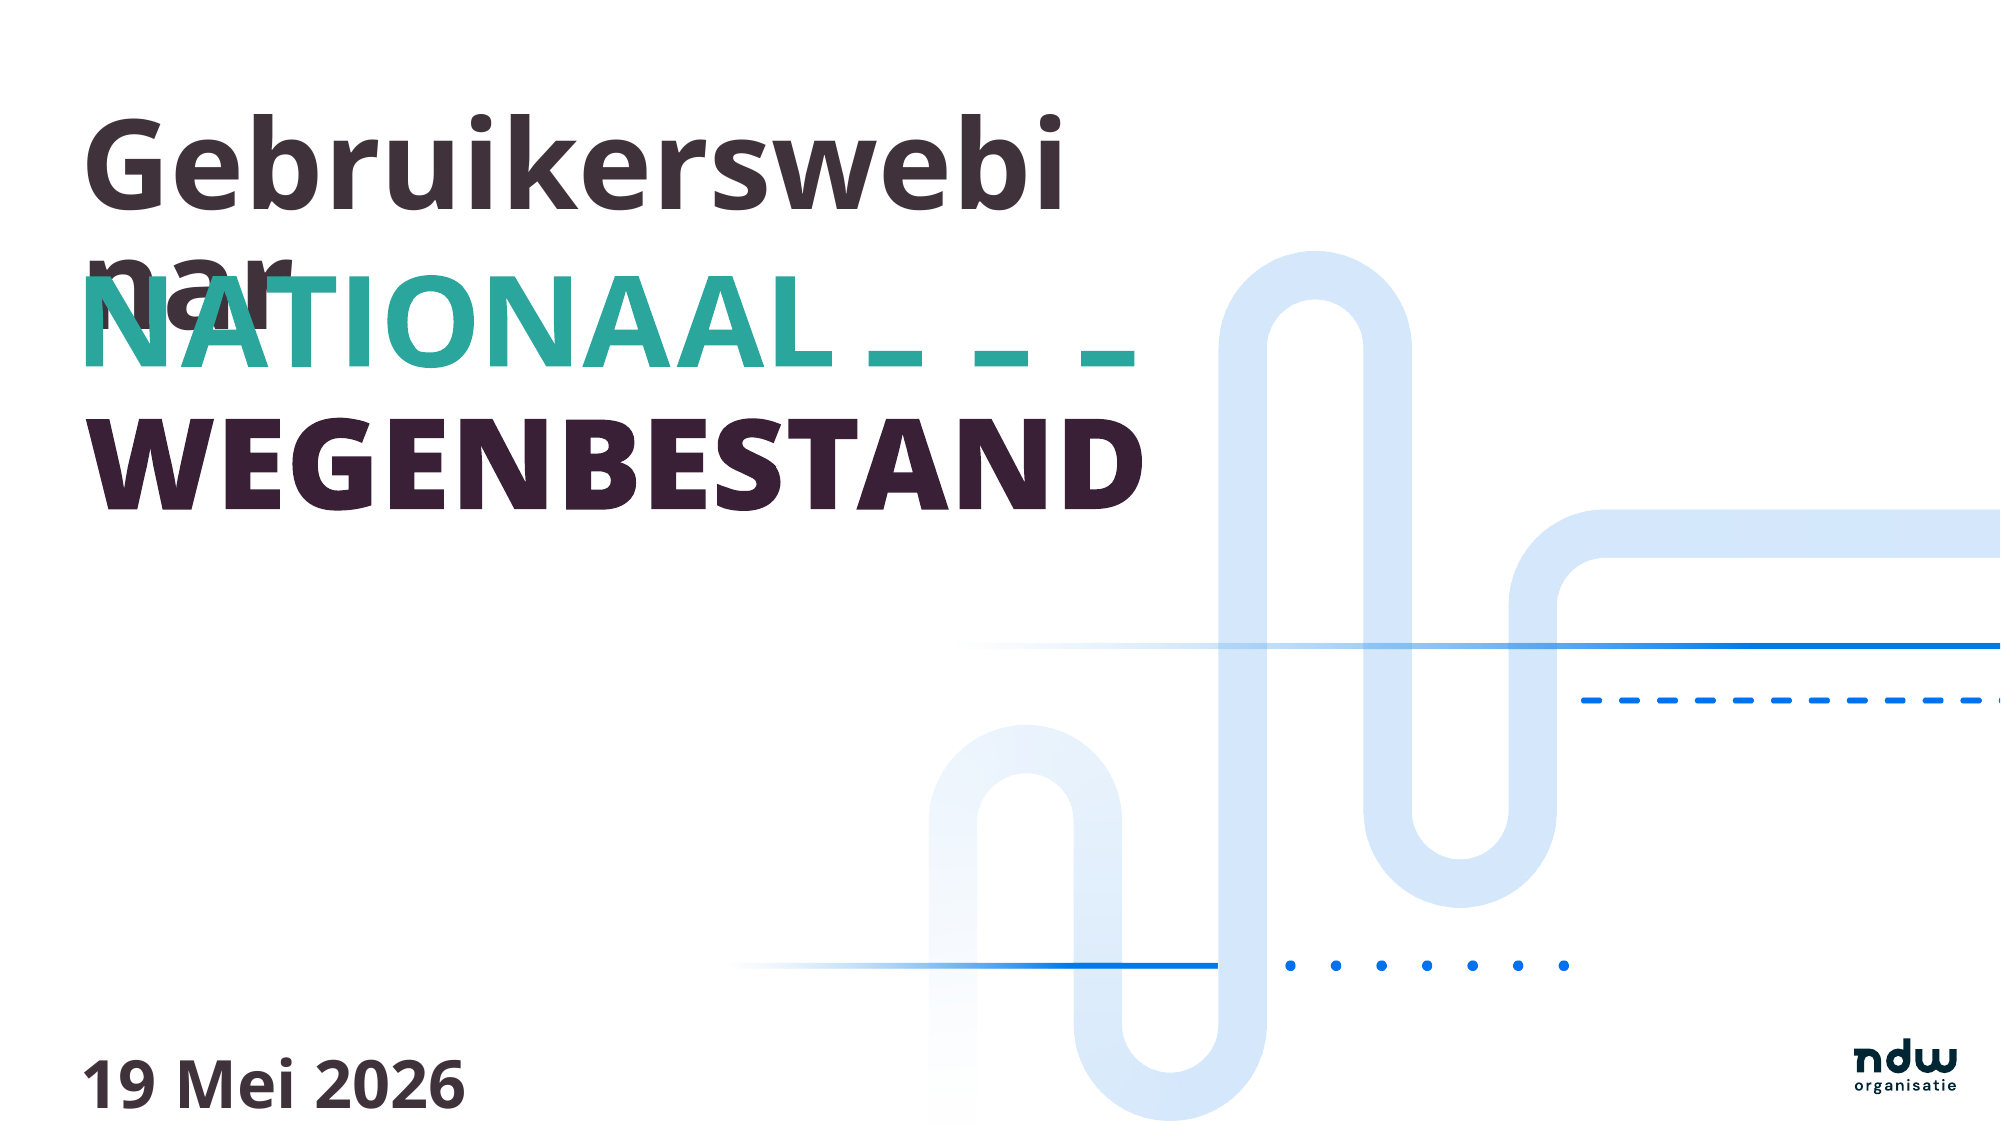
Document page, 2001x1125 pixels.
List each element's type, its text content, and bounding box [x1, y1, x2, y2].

picture [84, 273, 1144, 513]
title Gebruikerswebinar 19 Mei 2026 [65, 106, 1163, 963]
